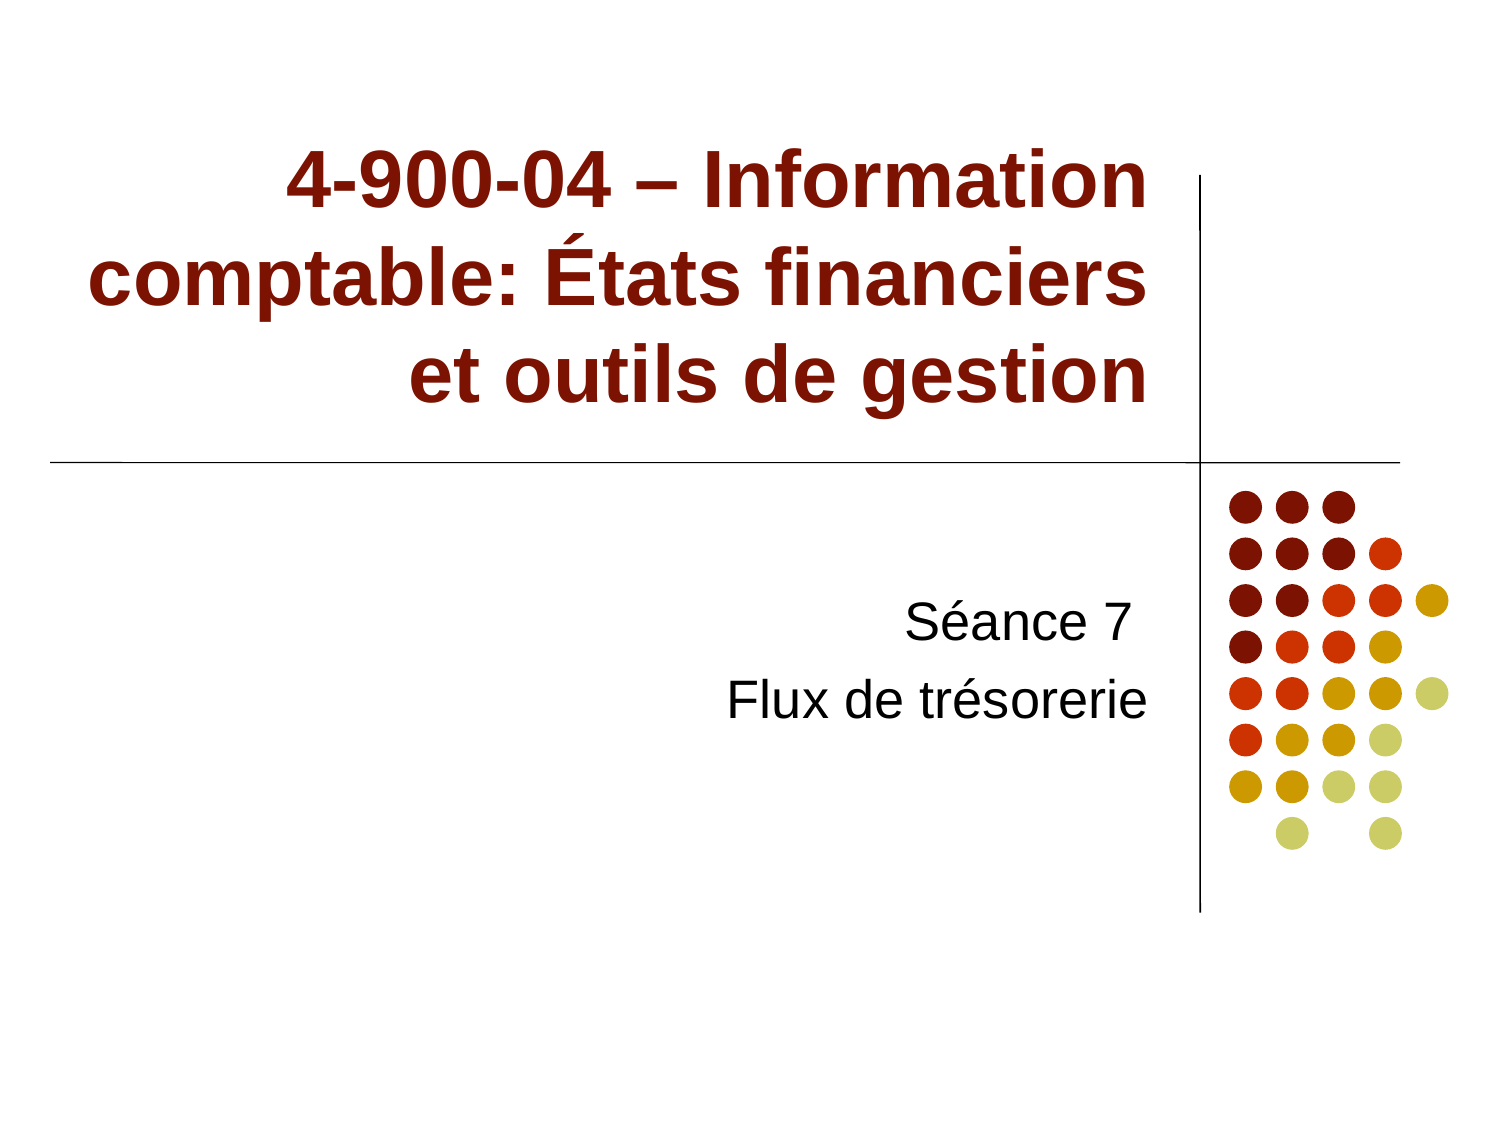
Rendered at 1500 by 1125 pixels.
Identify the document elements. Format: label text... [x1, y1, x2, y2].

text_box 4-900-04 – Information comptable: États financiers et outils de gestion [51, 76, 1165, 427]
text_box Séance 7 Flux de trésorerie [139, 500, 1165, 888]
